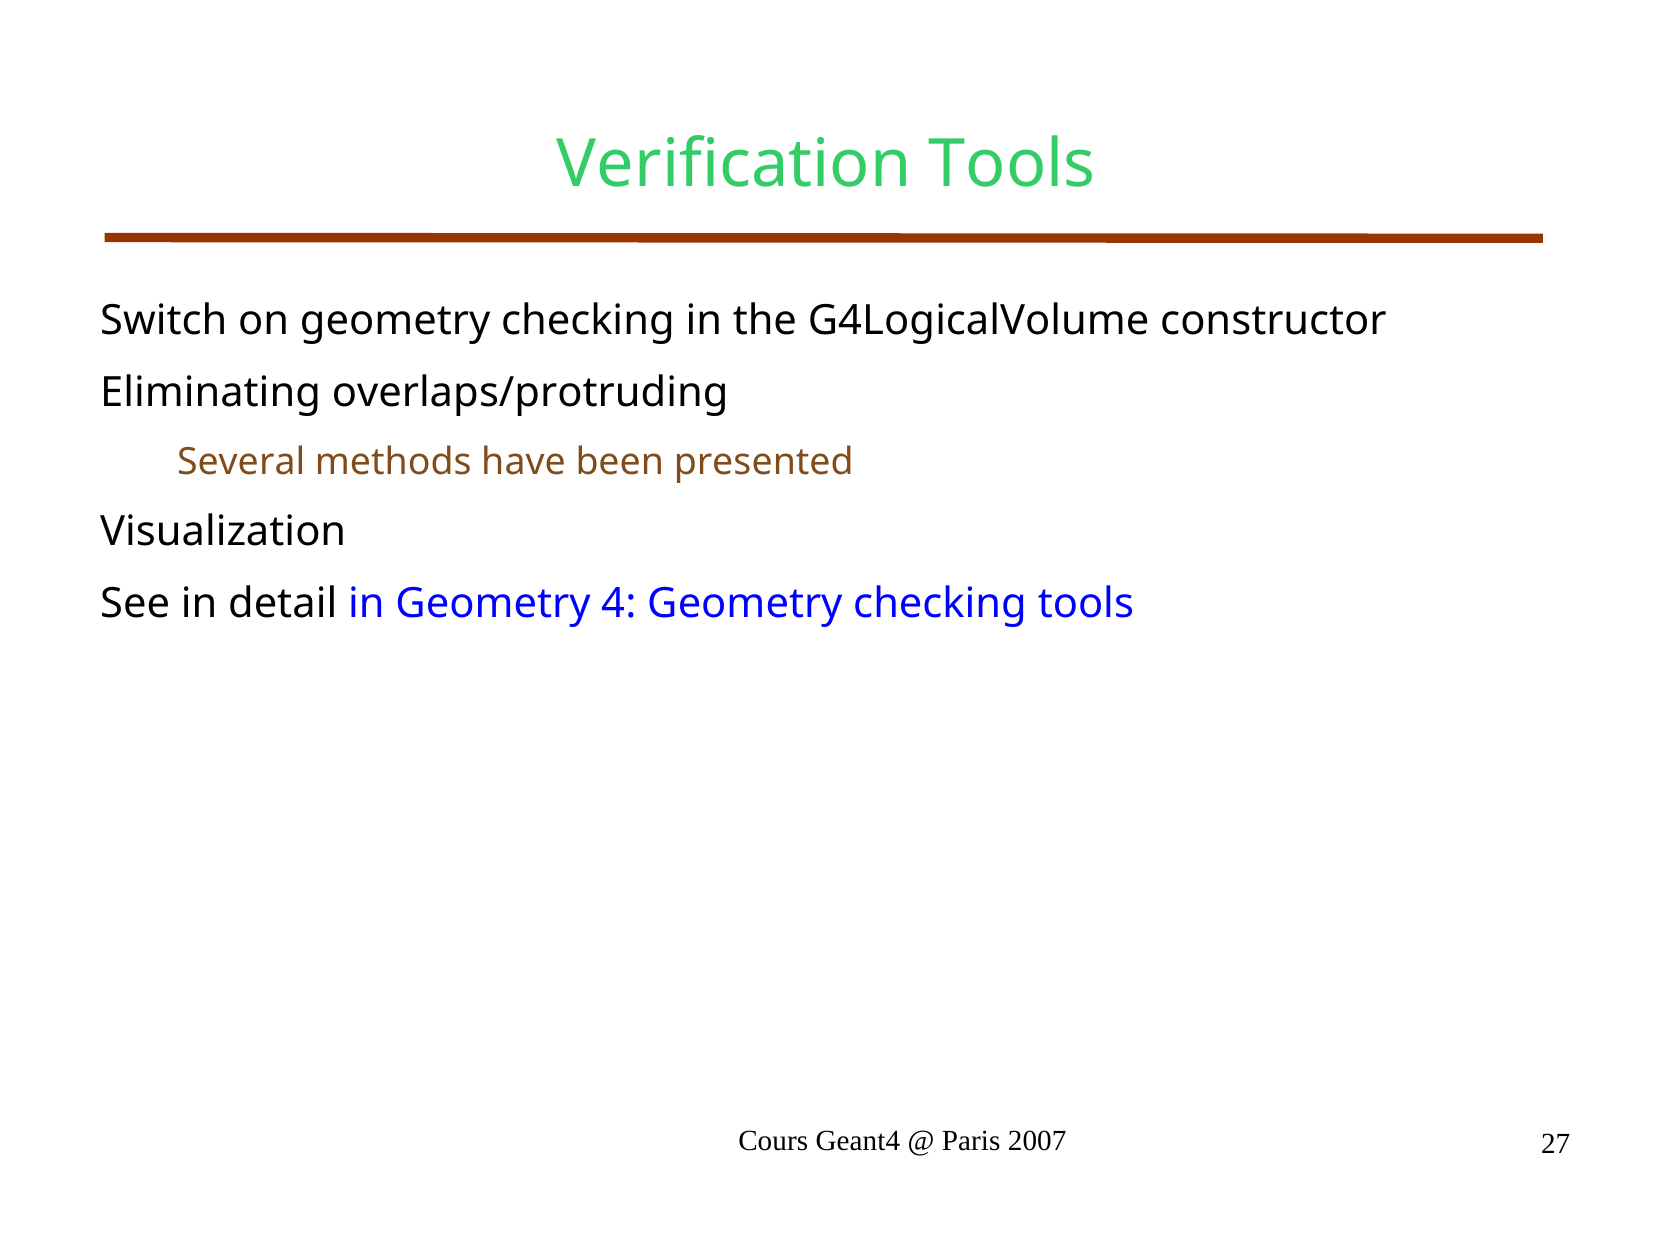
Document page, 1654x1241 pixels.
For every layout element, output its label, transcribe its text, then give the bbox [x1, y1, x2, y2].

list Switch on geometry checking in the G4LogicalVolume constructor Eliminating overlaps/protruding Several methods have been presented Visualization See in detail in Geometry 4: Geometry checking tools [82, 290, 1571, 1094]
title Verification Tools [82, 56, 1571, 250]
